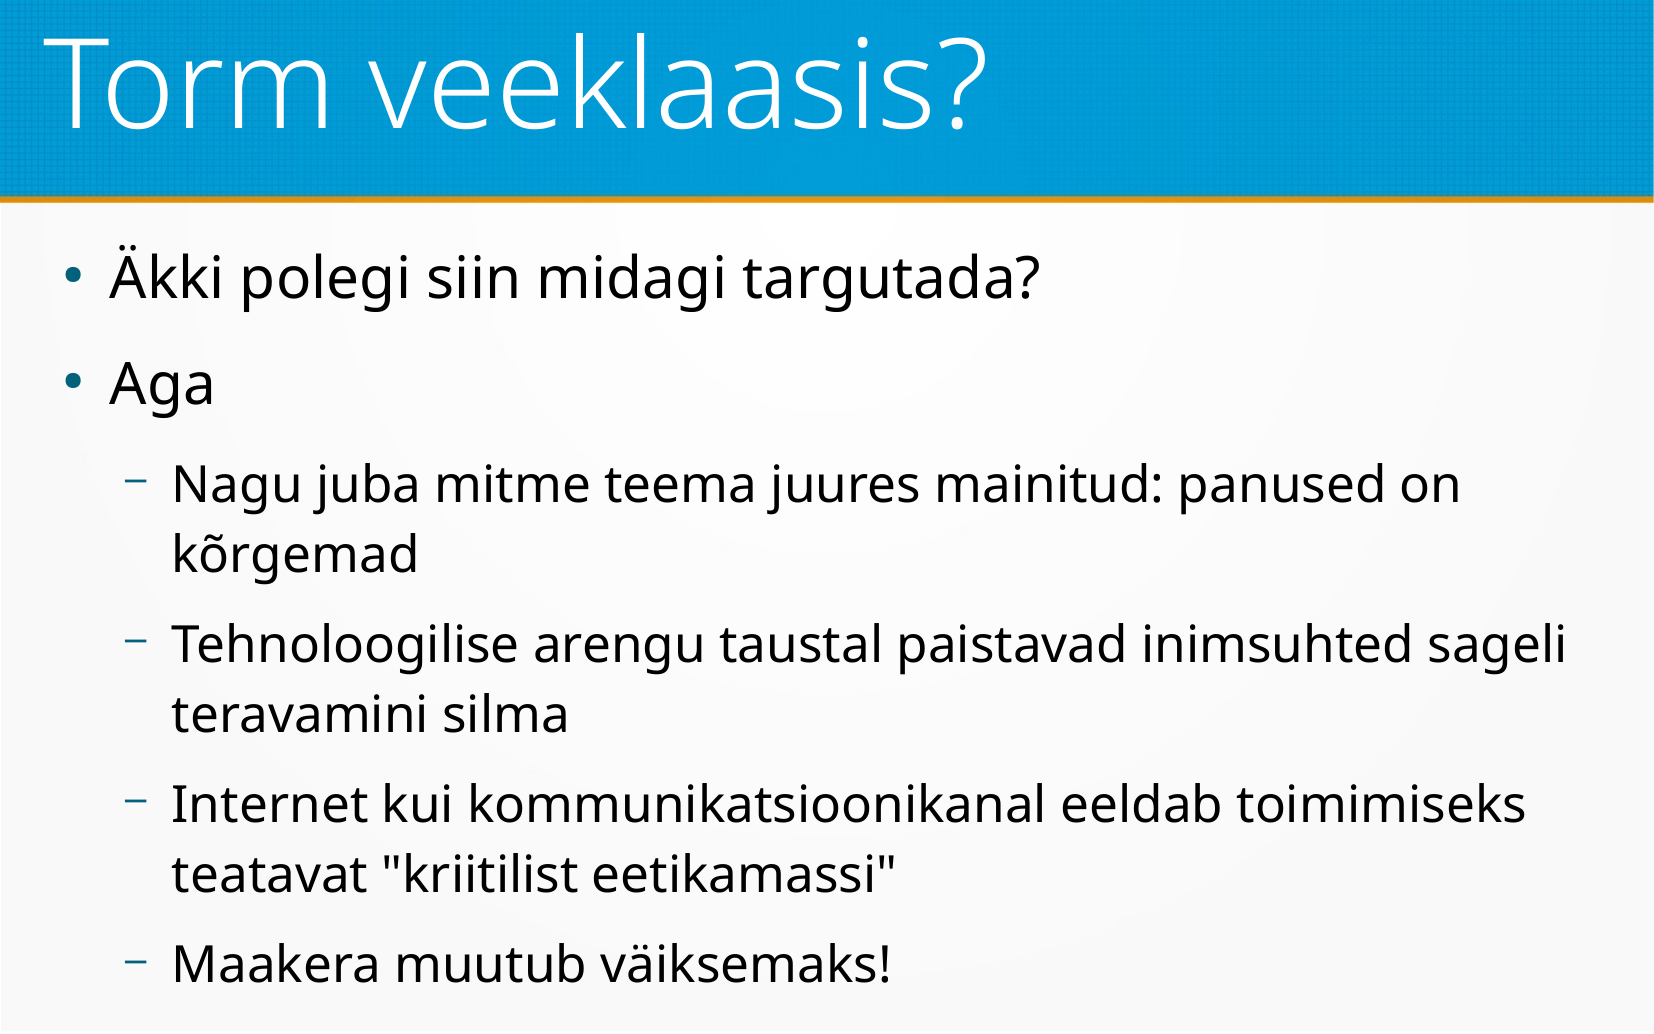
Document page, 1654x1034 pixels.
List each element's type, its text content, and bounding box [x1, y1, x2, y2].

title Torm veeklaasis? [43, 0, 1619, 166]
picture [0, 195, 1654, 1034]
list Äkki polegi siin midagi targutada? Aga Nagu juba mitme teema juures mainitud: panused on kõrgemad Tehnoloogilise arengu taustal paistavad inimsuhted sageli teravamini silma Internet kui kommunikatsioonikanal eeldab toimimiseks teatavat "kriitilist eetikamassi" Maakera muutub väiksemaks! [47, 236, 1607, 1002]
